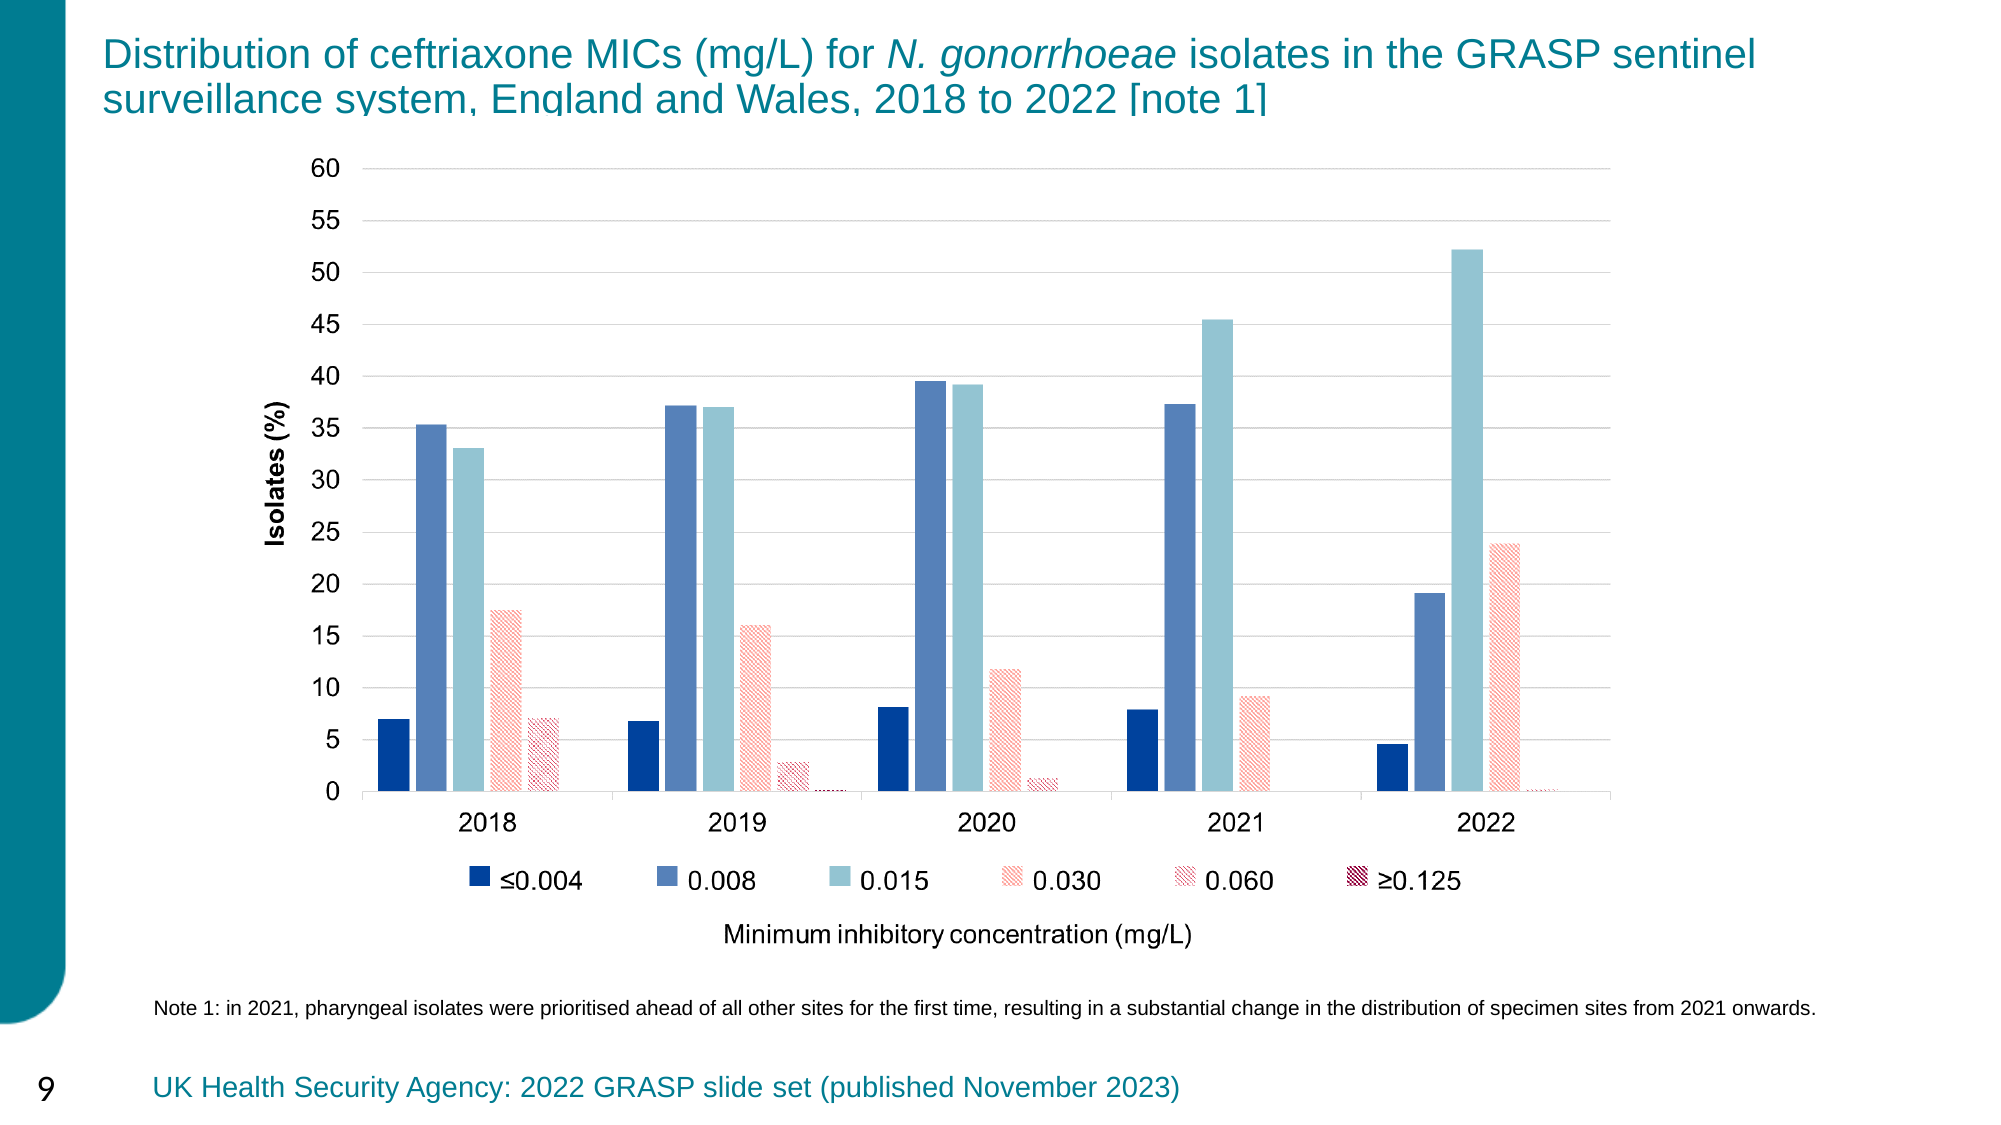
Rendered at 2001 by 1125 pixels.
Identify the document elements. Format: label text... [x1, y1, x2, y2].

text_box [21, 1056, 120, 1117]
picture [246, 116, 1671, 974]
text_box Note 1: in 2021, pharyngeal isolates were prioritised ahead of all other sites for the first time, resulting in a substantial change in the distribution of specimen sites from 2021 onwards. [139, 987, 1861, 1028]
text_box UK Health Security Agency: 2022 GRASP slide set (published November 2023) [137, 1056, 1780, 1116]
title Distribution of ceftriaxone MICs (mg/L) for N. gonorrhoeae isolates in the GRASP sentinel surveillance system, England and Wales, 2018 to 2022 [note 1] [87, 24, 1913, 185]
